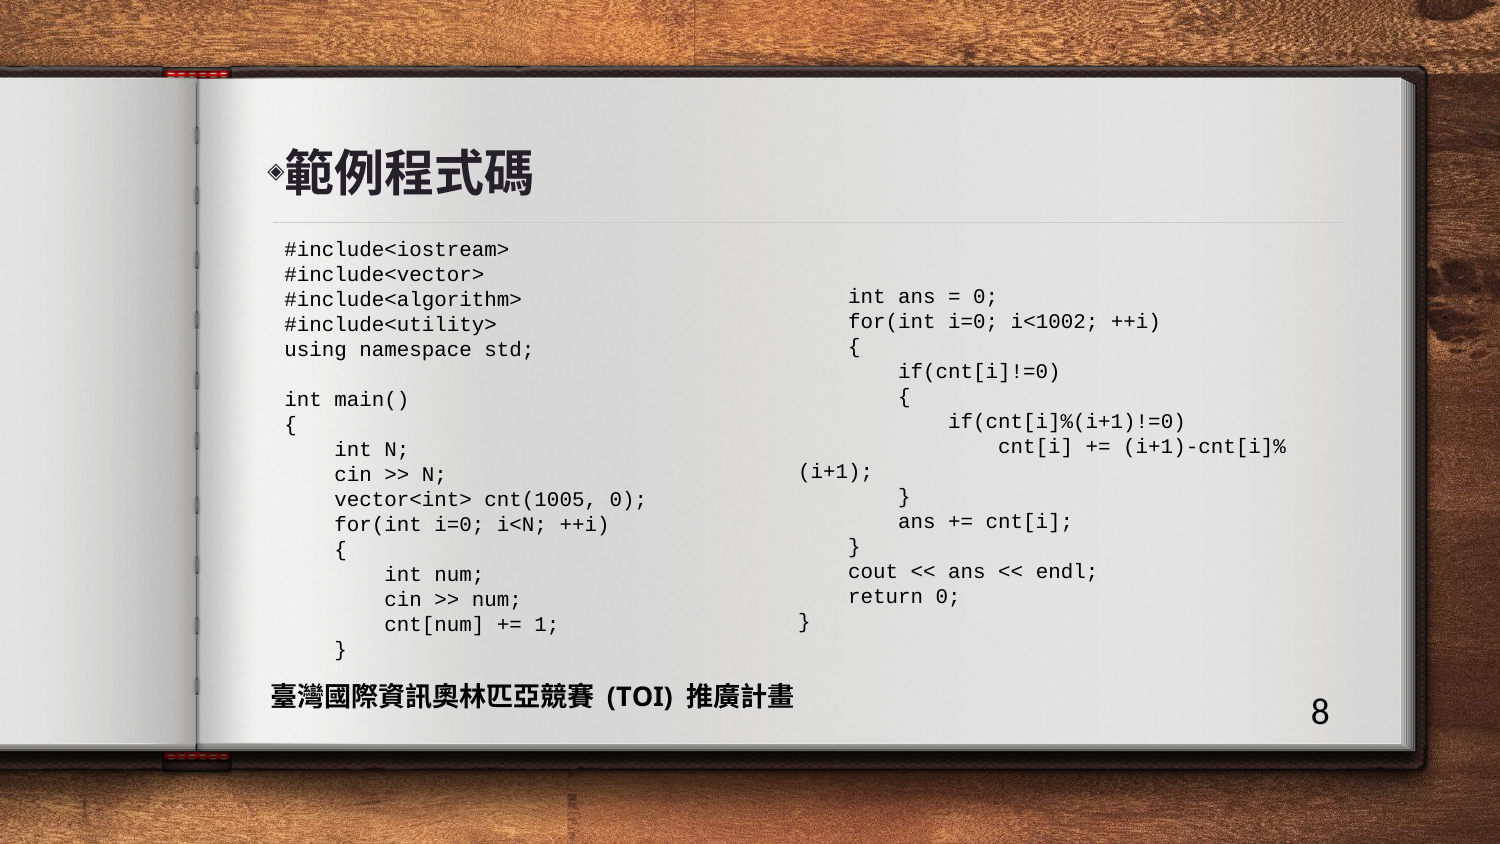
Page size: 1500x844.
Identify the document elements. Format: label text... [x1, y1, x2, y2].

text_box int ans = 0; for(int i=0; i<1002; ++i) { if(cnt[i]!=0) { if(cnt[i]%(i+1)!=0) cnt[i] += (i+1)-cnt[i]%(i+1); } ans += cnt[i]; } cout << ans << endl; return 0; } [783, 275, 1368, 619]
text_box [1295, 672, 1386, 737]
text_box #include<iostream> #include<vector> #include<algorithm> #include<utility> using namespace std; int main() { int N; cin >> N; vector<int> cnt(1005, 0); for(int i=0; i<N; ++i) { int num; cin >> num; cnt[num] += 1; } [269, 228, 751, 673]
list 範例程式碼 [252, 126, 1194, 226]
